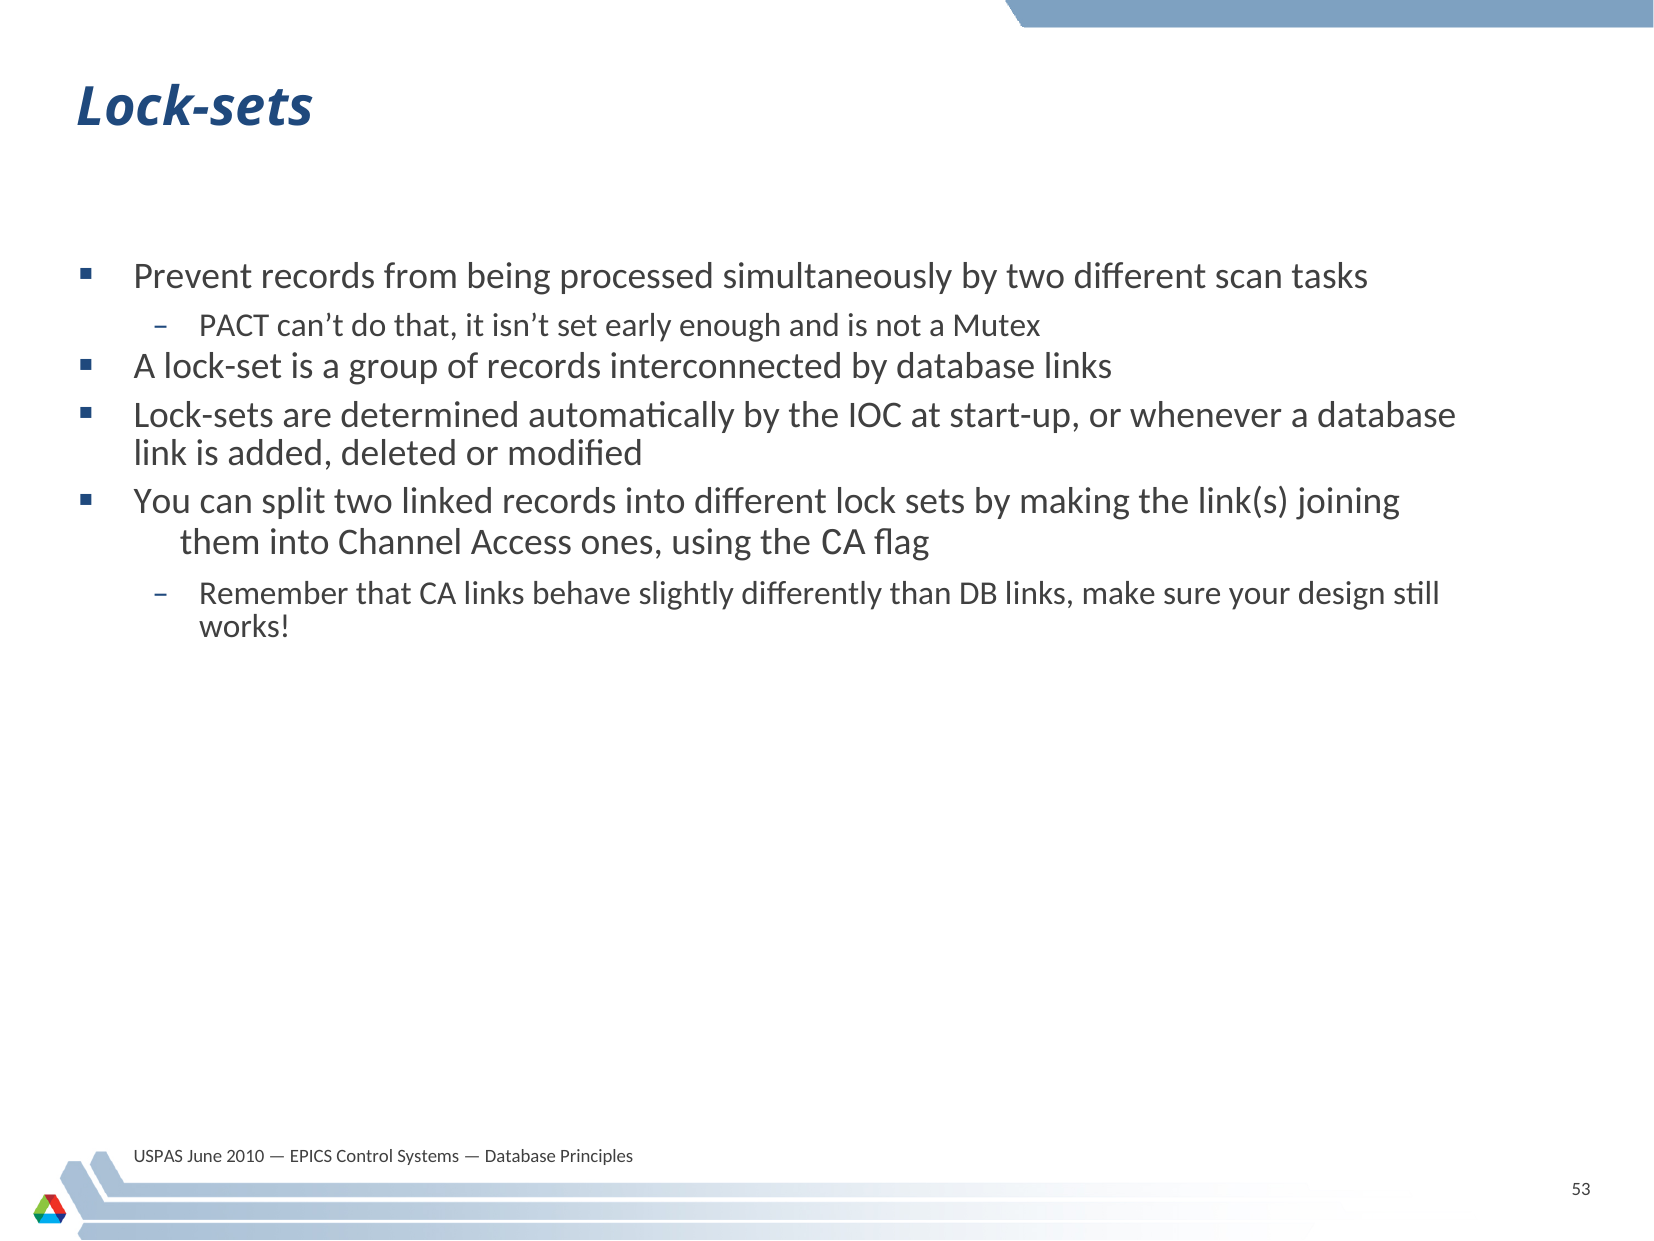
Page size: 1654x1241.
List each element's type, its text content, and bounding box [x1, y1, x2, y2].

list Prevent records from being processed simultaneously by two different scan tasks PACT can’t do that, it isn’t set early enough and is not a Mutex A lock-set is a group of records interconnected by database links Lock-sets are determined automatically by the IOC at start-up, or whenever a database link is added, deleted or modified You can split two linked records into different lock sets by making the link(s) joining them into Channel Access ones, using the CA flag Remember that CA links behave slightly differently than DB links, make sure your design still works! [62, 253, 1498, 1087]
picture [0, 1143, 1654, 1240]
title Lock-sets [61, 59, 1500, 138]
picture [0, 0, 1654, 29]
